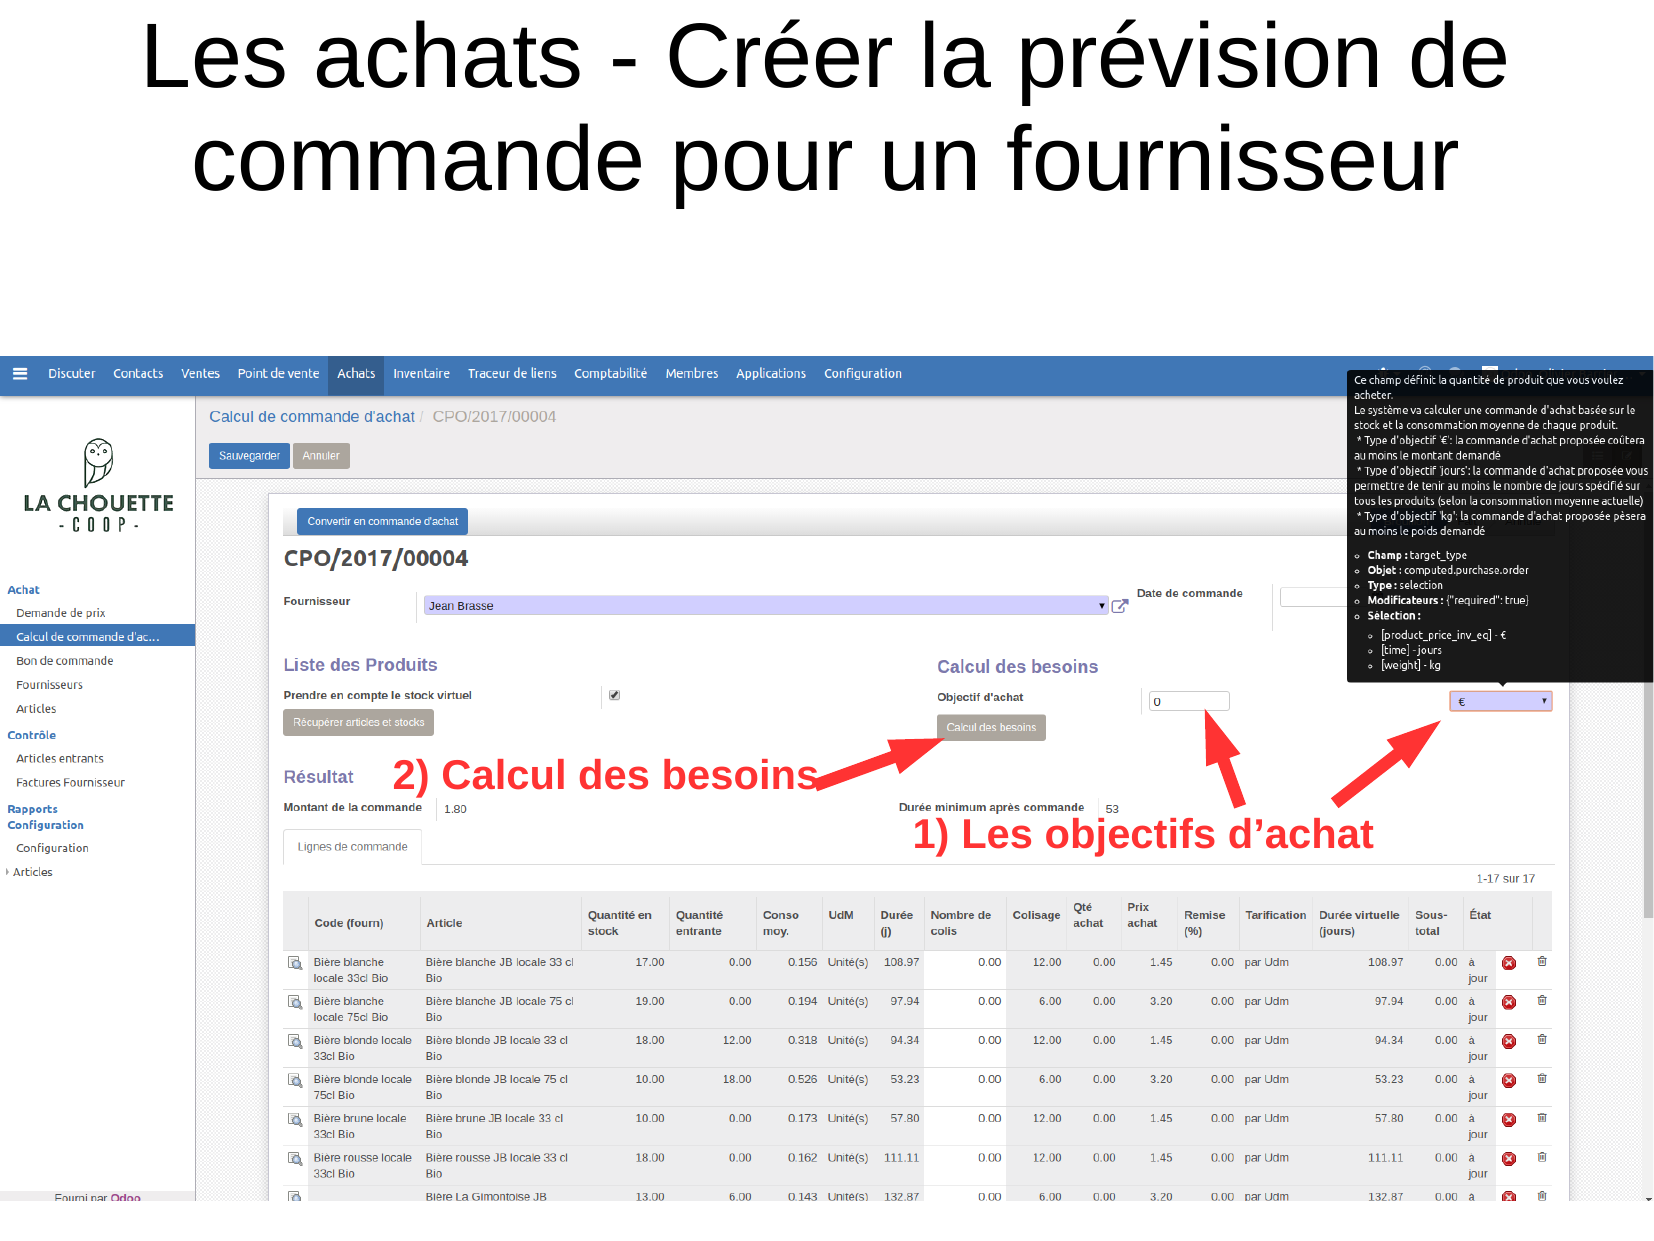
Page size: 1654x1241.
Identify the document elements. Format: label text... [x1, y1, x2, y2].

title Les achats - Créer la prévision de commande pour un fournisseur [82, 5, 1571, 210]
picture [0, 356, 1654, 1201]
text_box 2) Calcul des besoins [377, 744, 898, 815]
text_box 1) Les objectifs d’achat [897, 803, 1418, 875]
